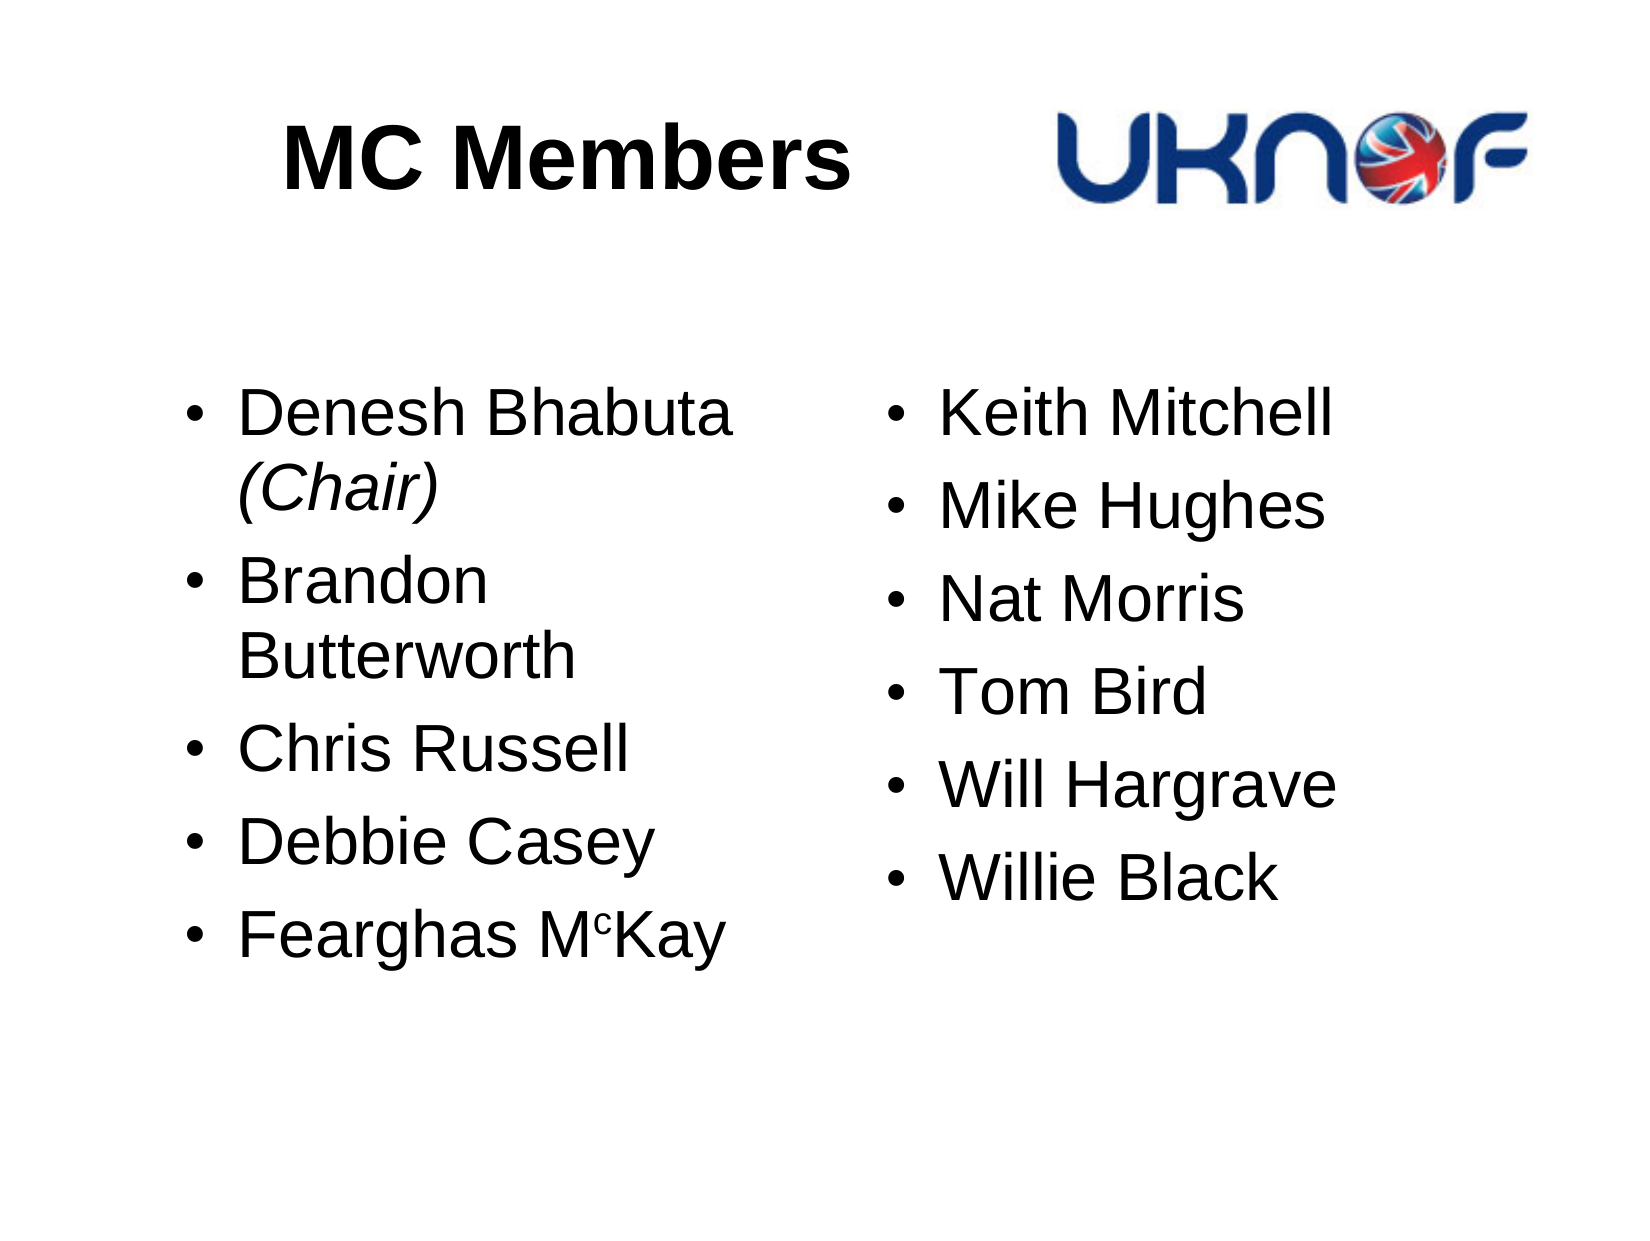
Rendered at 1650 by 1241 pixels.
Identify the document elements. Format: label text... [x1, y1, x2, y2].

list Keith Mitchell Mike Hughes Nat Morris Tom Bird Will Hargrave Willie Black [825, 375, 1527, 1166]
list Denesh Bhabuta (Chair) Brandon Butterworth Chris Russell Debbie Casey Fearghas McKay [123, 375, 826, 1181]
picture [1050, 93, 1536, 225]
title MC Members [123, 37, 1013, 279]
